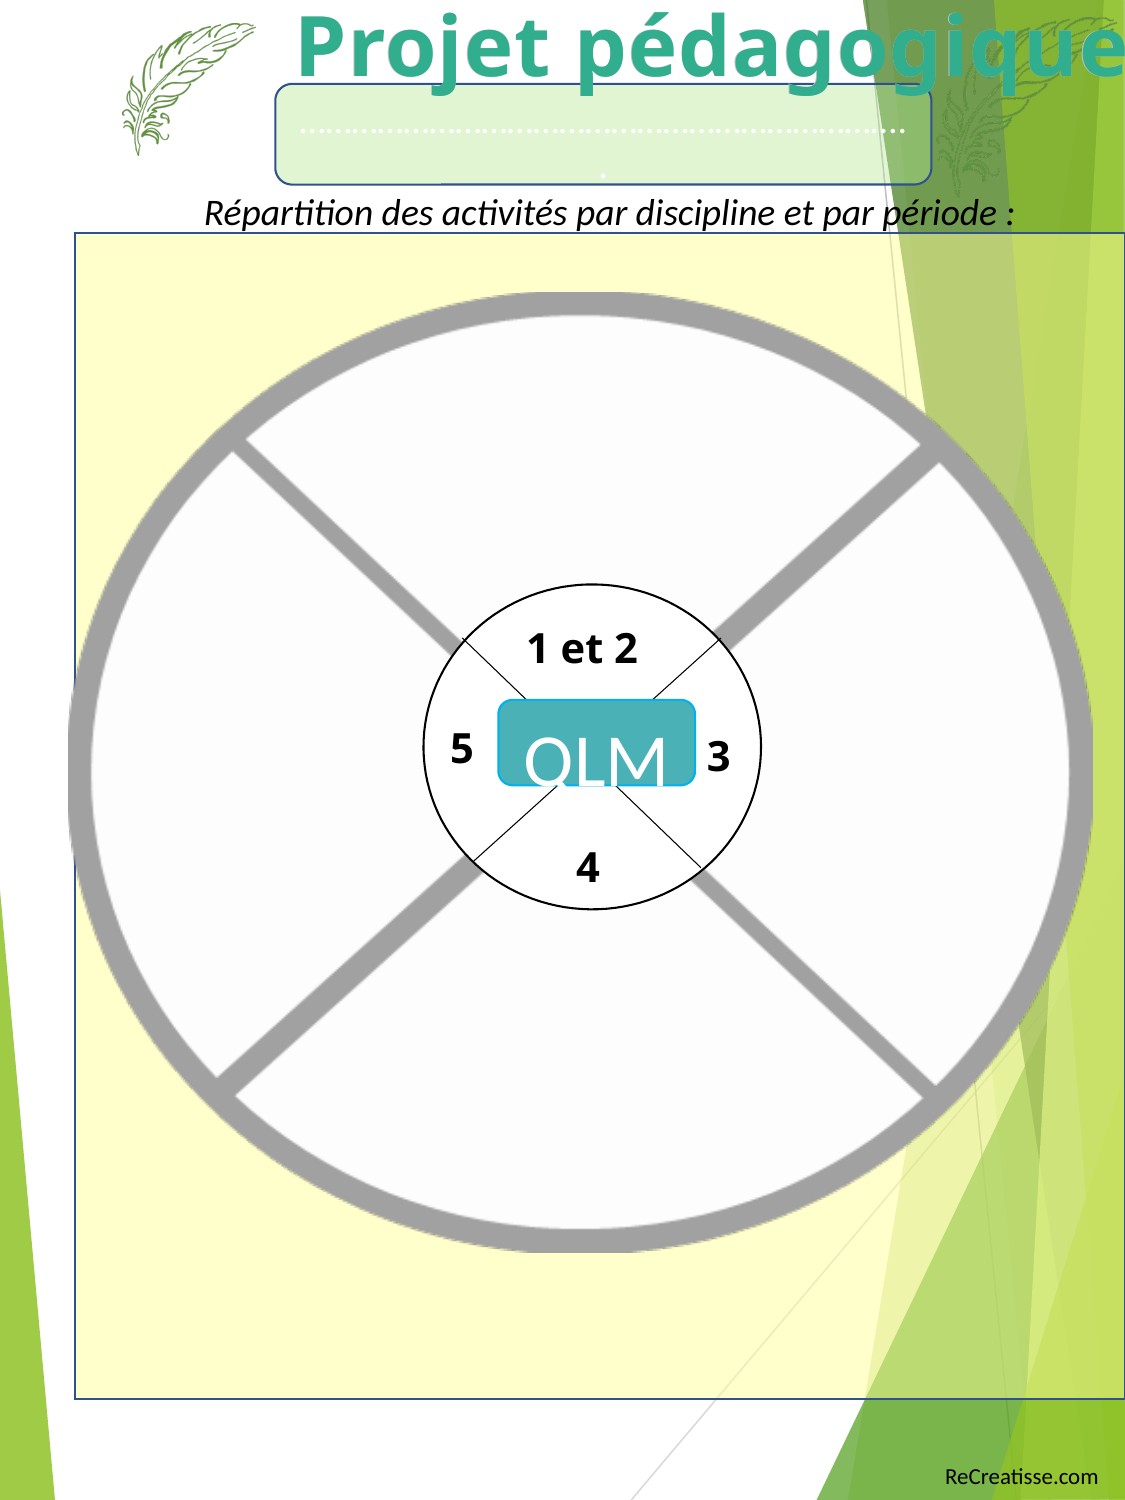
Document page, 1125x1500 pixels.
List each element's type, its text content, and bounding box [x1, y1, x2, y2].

text_box Projet pédagogique [280, 0, 1125, 201]
text_box QLM [533, 743, 564, 781]
text_box QLM [498, 699, 696, 786]
text_box QLM [617, 749, 657, 786]
text_box Répartition des activités par discipline et par période : [189, 180, 1032, 240]
text_box ReCreatisse.com [930, 1454, 1114, 1497]
picture [122, 23, 256, 156]
text_box [466, 584, 719, 699]
text_box [423, 641, 555, 861]
text_box 5 [435, 714, 489, 779]
text_box [75, 233, 1125, 1399]
text_box 1 et 2 [511, 614, 654, 679]
picture [68, 292, 1093, 1253]
text_box 4 [561, 833, 615, 899]
text_box 3 [692, 722, 746, 787]
text_box [474, 640, 762, 910]
